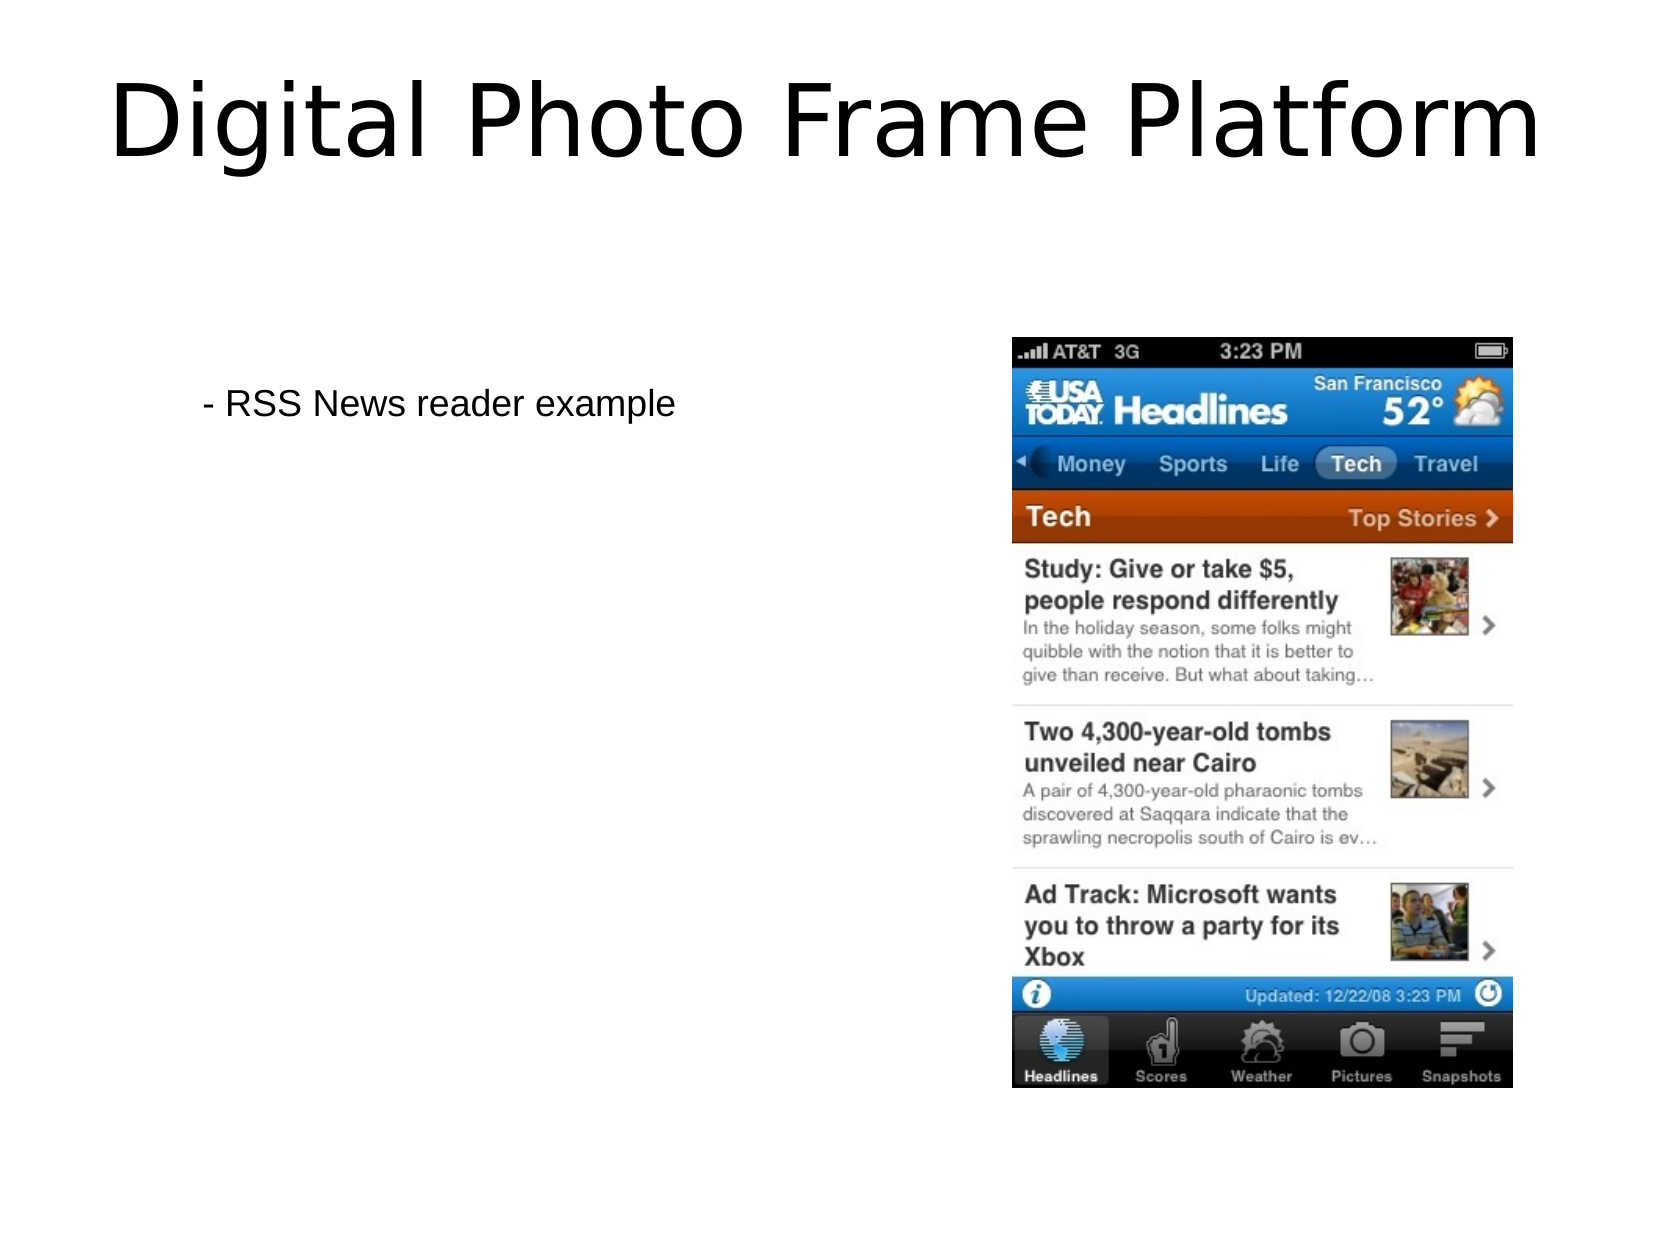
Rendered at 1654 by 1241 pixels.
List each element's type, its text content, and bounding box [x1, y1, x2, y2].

text_box Digital Photo Frame Platform [92, 56, 1597, 188]
text_box - RSS News reader example [112, 375, 976, 976]
picture [1012, 337, 1513, 1088]
